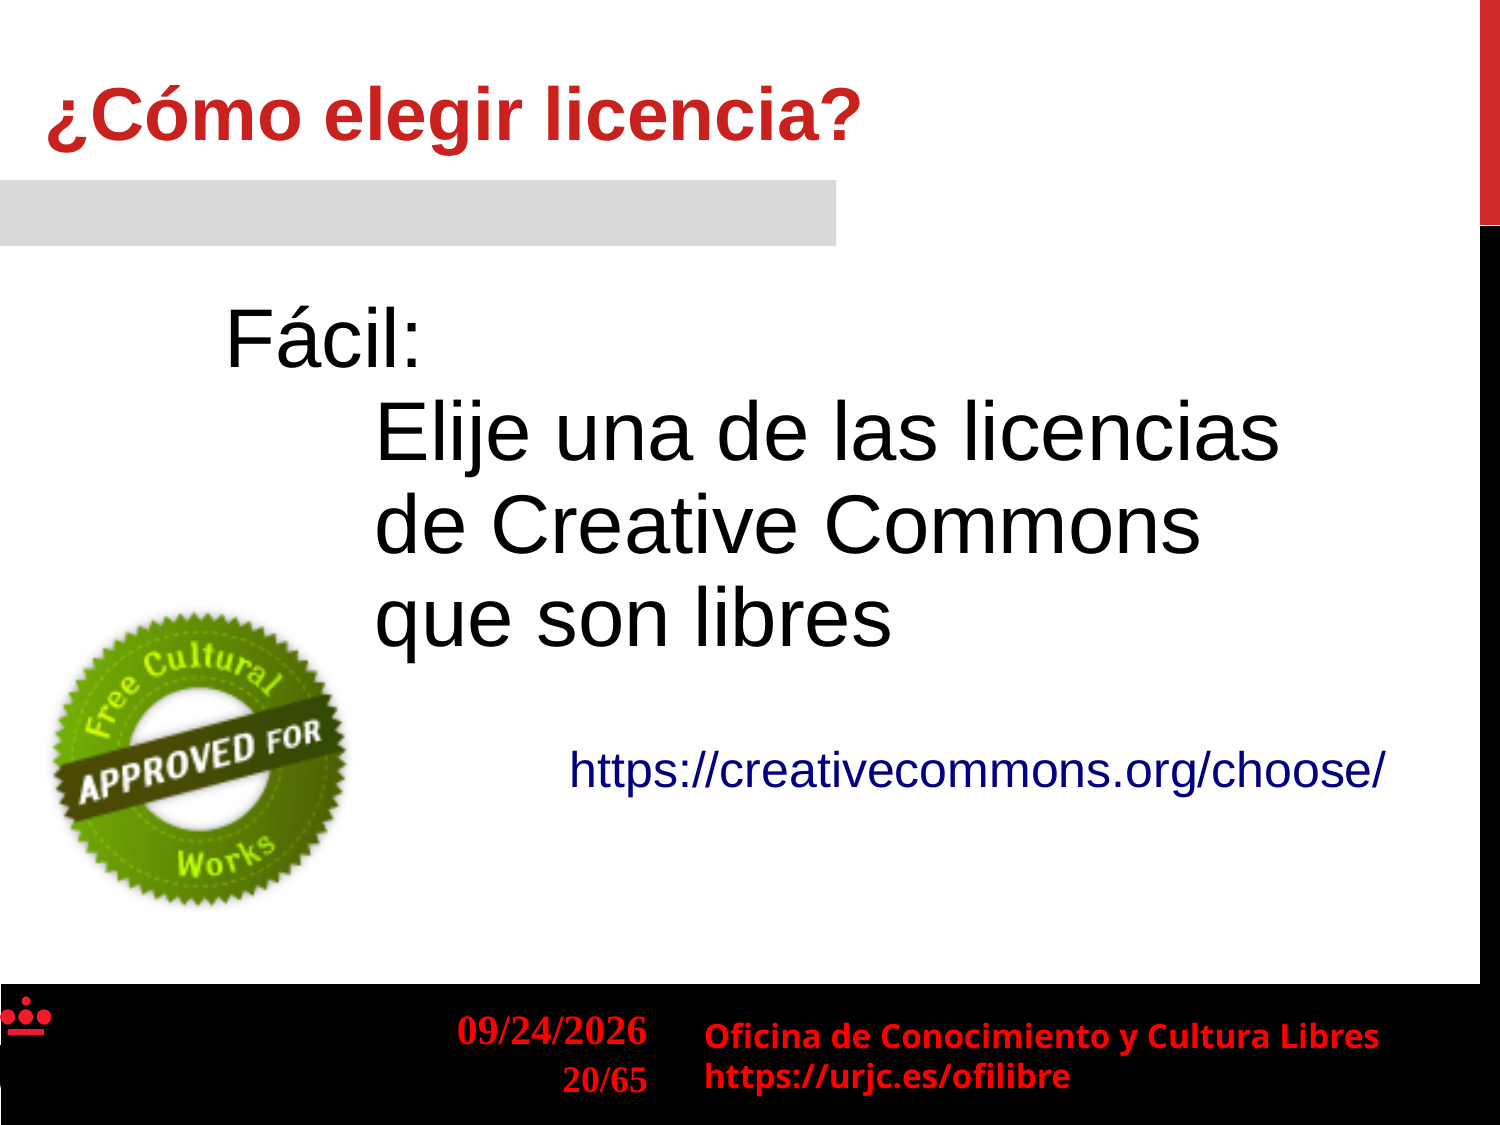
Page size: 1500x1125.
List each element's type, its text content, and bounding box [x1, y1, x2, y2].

text_box ¿Cómo elegir licencia? [30, 64, 1306, 248]
text_box https://creativecommons.org/choose/ [555, 735, 1456, 848]
text_box Fácil: Elije una de las licencias de Creative Commons que son libres [210, 285, 1442, 672]
picture [45, 605, 355, 916]
title [75, 15, 1425, 172]
